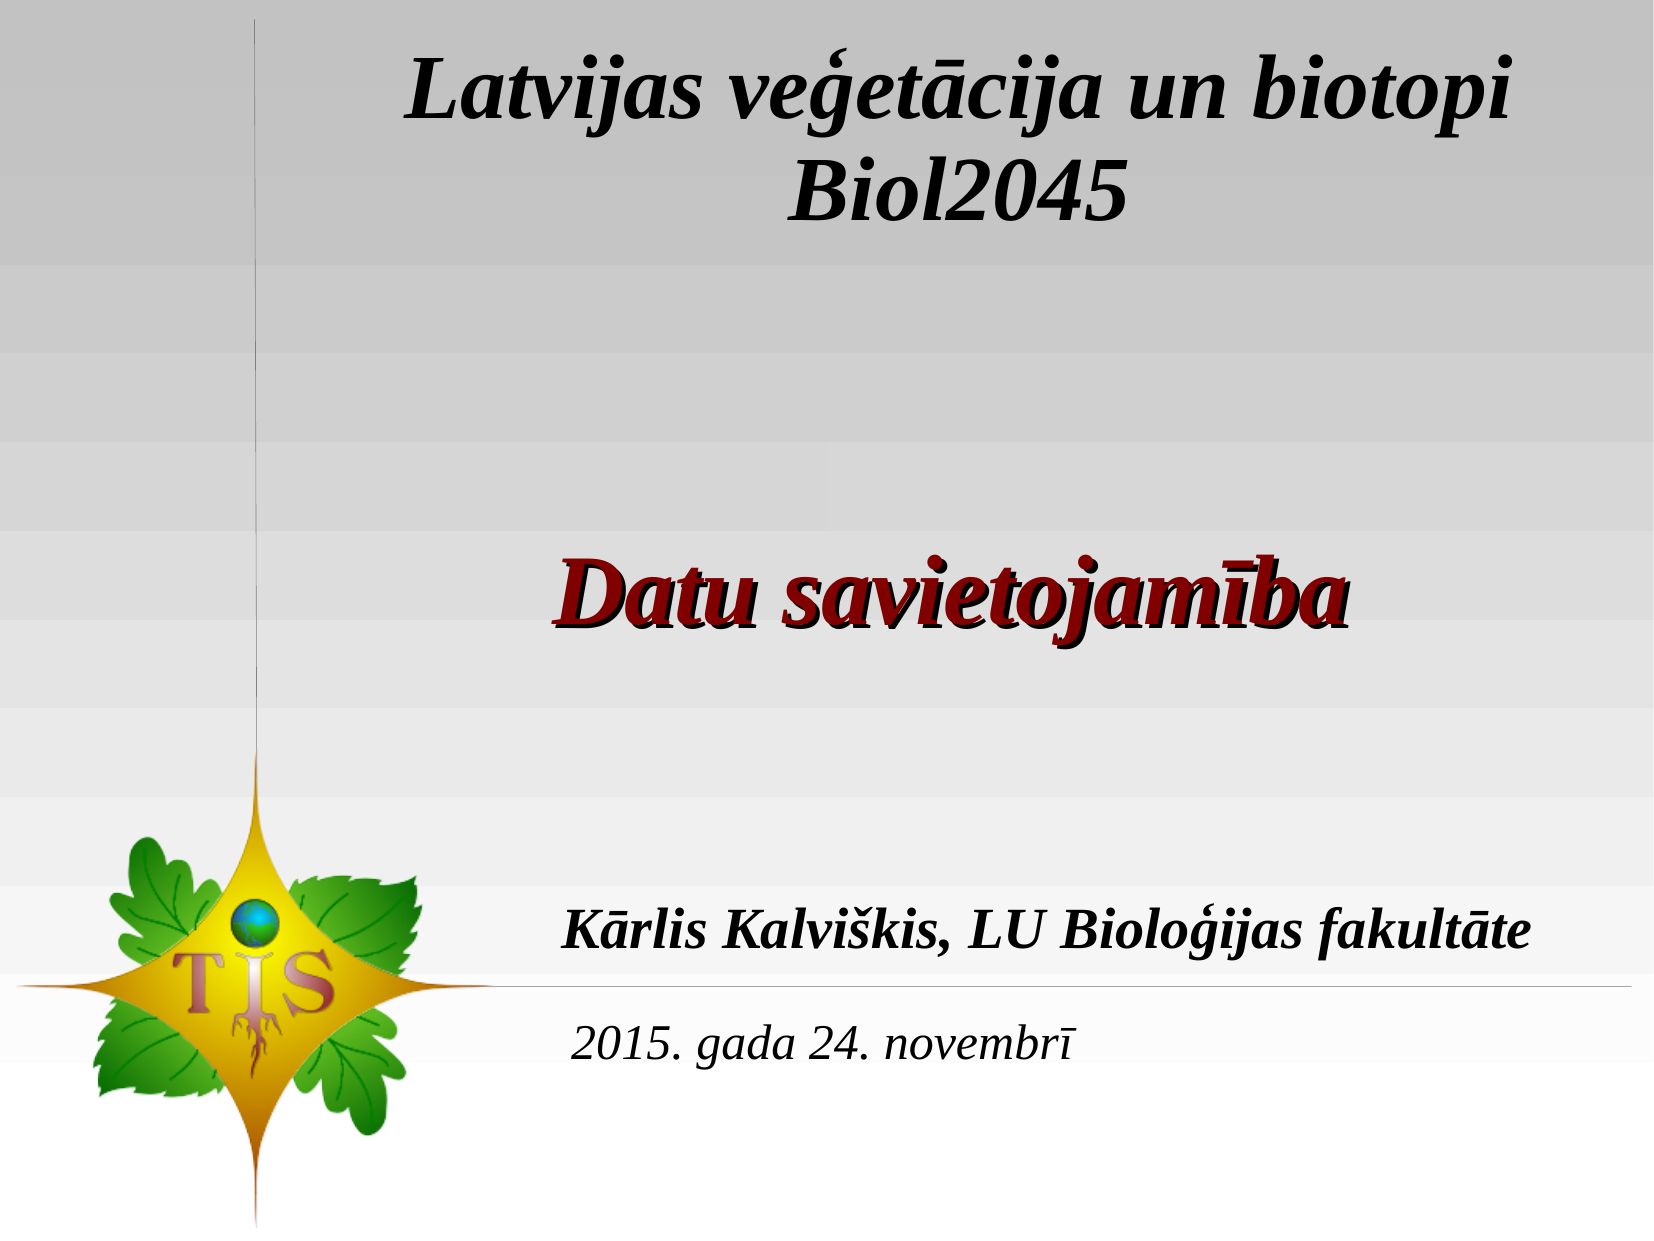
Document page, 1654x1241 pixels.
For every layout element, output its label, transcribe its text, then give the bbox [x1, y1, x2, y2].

title Datu savietojamība [295, 324, 1607, 857]
picture [0, 0, 1654, 1241]
text_box 2015. gada 24. novembrī [556, 1007, 1088, 1078]
